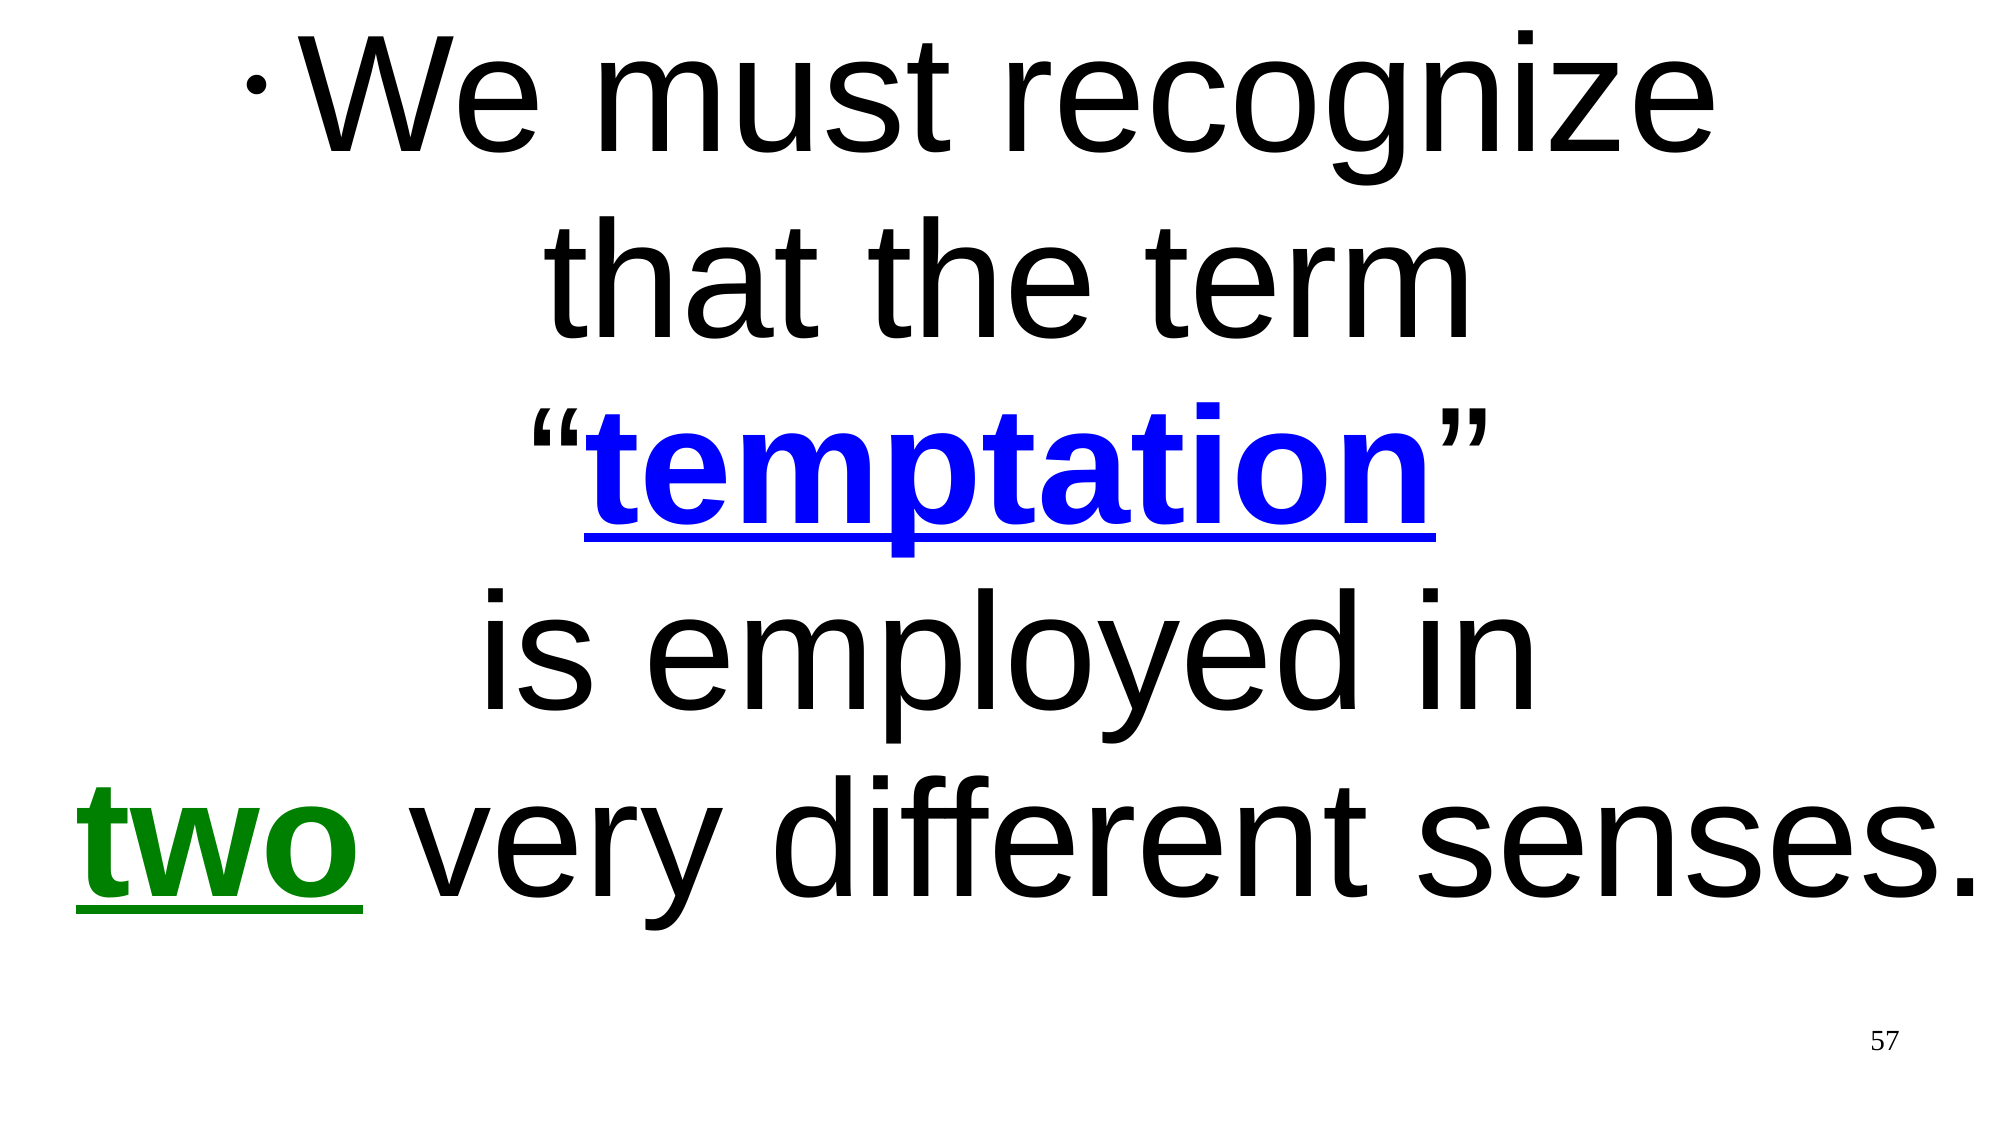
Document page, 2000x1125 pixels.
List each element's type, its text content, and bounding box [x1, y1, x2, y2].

list We must recognize that the term “temptation” is employed in two very different senses. [0, 0, 1996, 1123]
